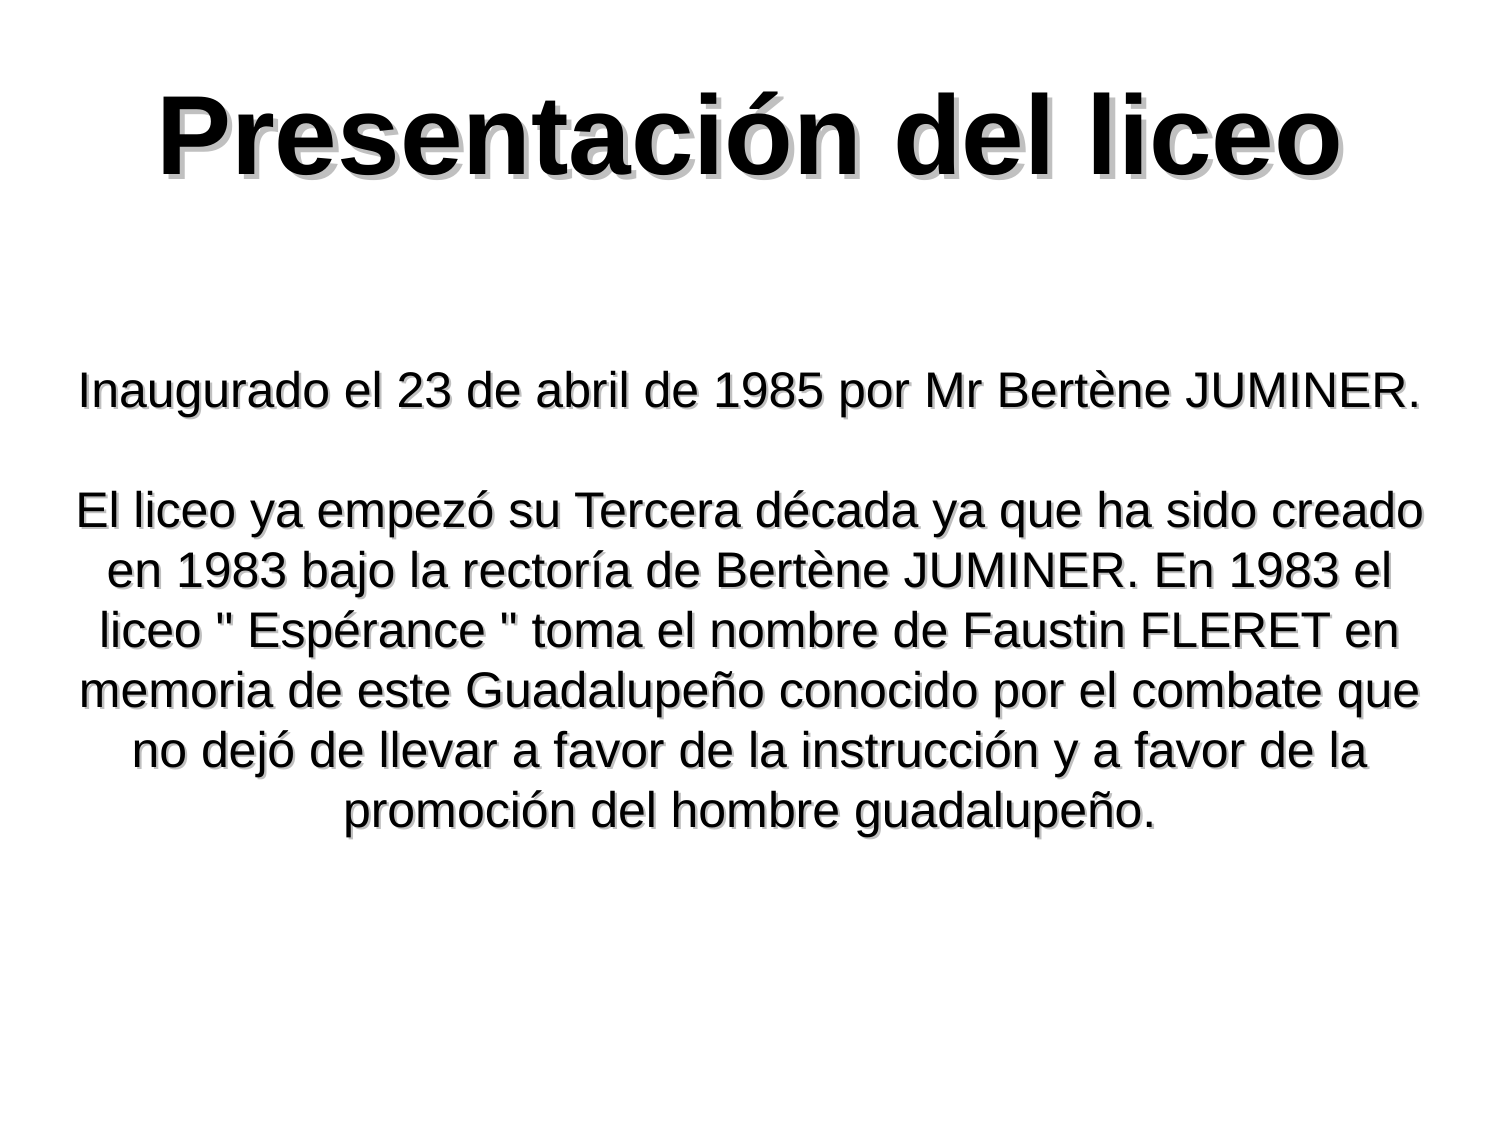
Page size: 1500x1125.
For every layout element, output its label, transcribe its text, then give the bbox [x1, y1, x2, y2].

text_box Inaugurado el 23 de abril de 1985 por Mr Bertène JUMINER. El liceo ya empezó su Tercera década ya que ha sido creado en 1983 bajo la rectoría de Bertène JUMINER. En 1983 el liceo " Espérance " toma el nombre de Faustin FLERET en memoria de este Guadalupeño conocido por el combate que no dejó de llevar a favor de la instrucción y a favor de la promoción del hombre guadalupeño. [35, 350, 1465, 845]
text_box Presentación del liceo [141, 55, 1359, 205]
